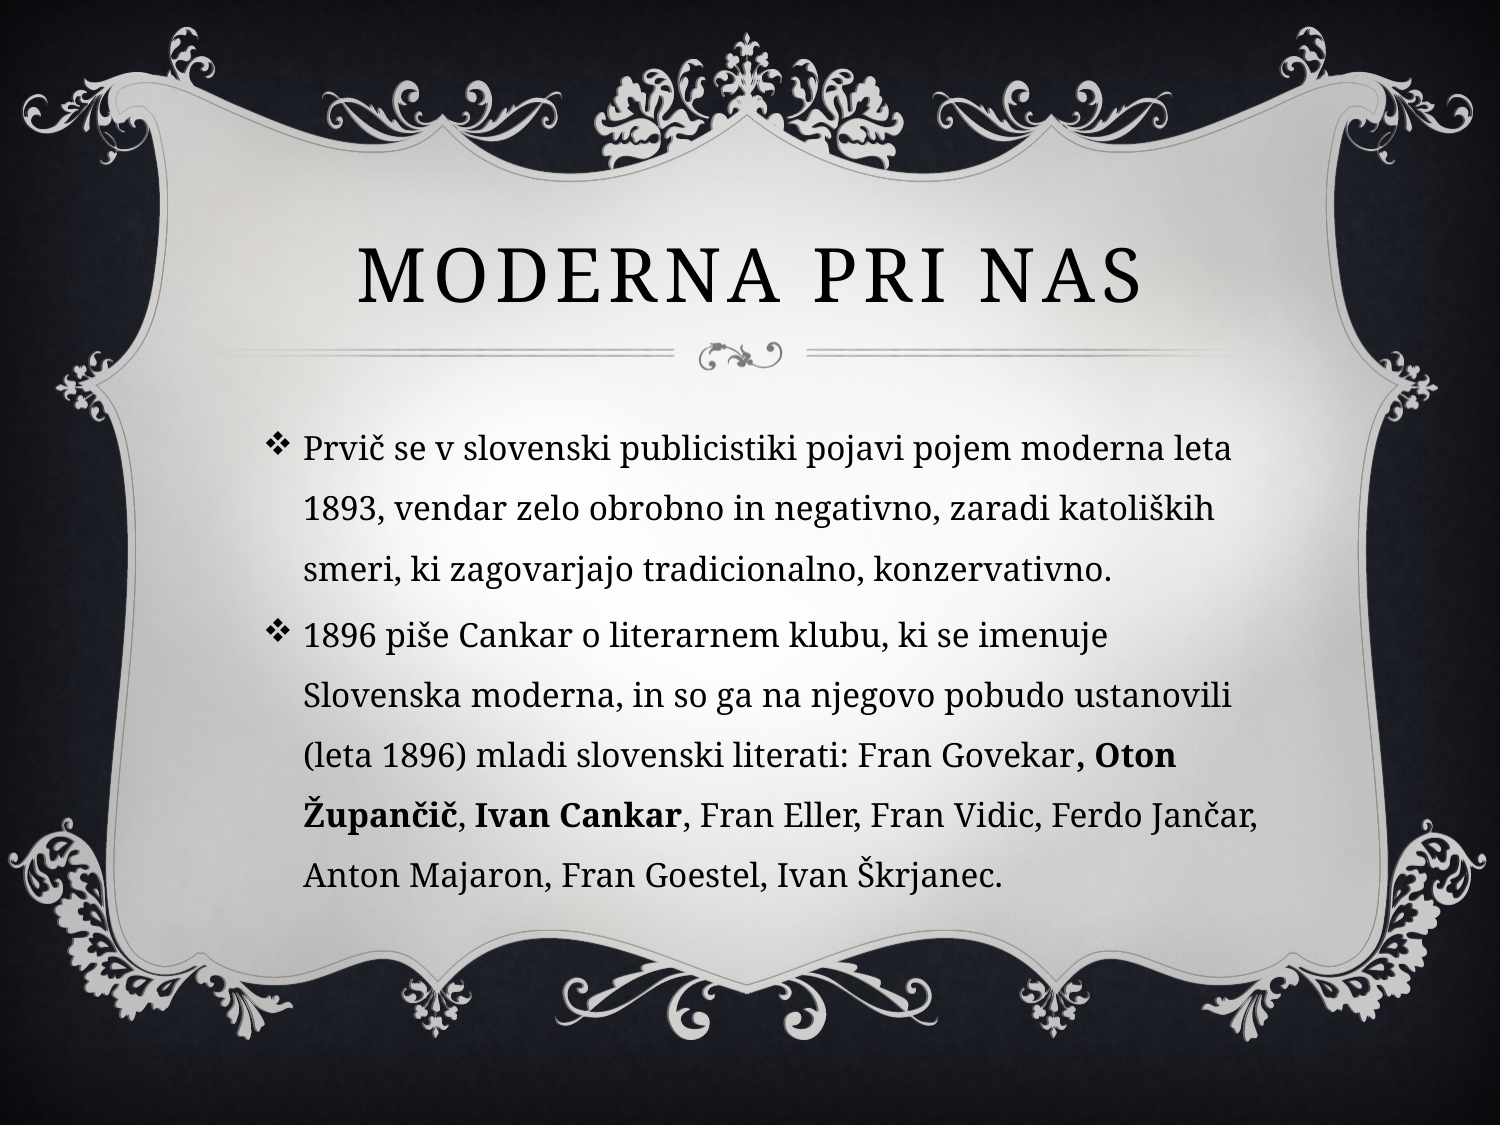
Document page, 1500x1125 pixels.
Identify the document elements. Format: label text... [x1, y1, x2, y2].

list Prvič se v slovenski publicistiki pojavi pojem moderna leta 1893, vendar zelo obrobno in negativno, zaradi katoliških smeri, ki zagovarjajo tradicionalno, konzervativno. 1896 piše Cankar o literarnem klubu, ki se imenuje Slovenska moderna, in so ga na njegovo pobudo ustanovili (leta 1896) mladi slovenski literati: Fran Govekar, Oton Župančič, Ivan Cankar, Fran Eller, Fran Vidic, Ferdo Jančar, Anton Majaron, Fran Goestel, Ivan Škrjanec. [225, 399, 1275, 963]
picture [0, 0, 1500, 1125]
title Moderna pri nas [225, 212, 1275, 325]
